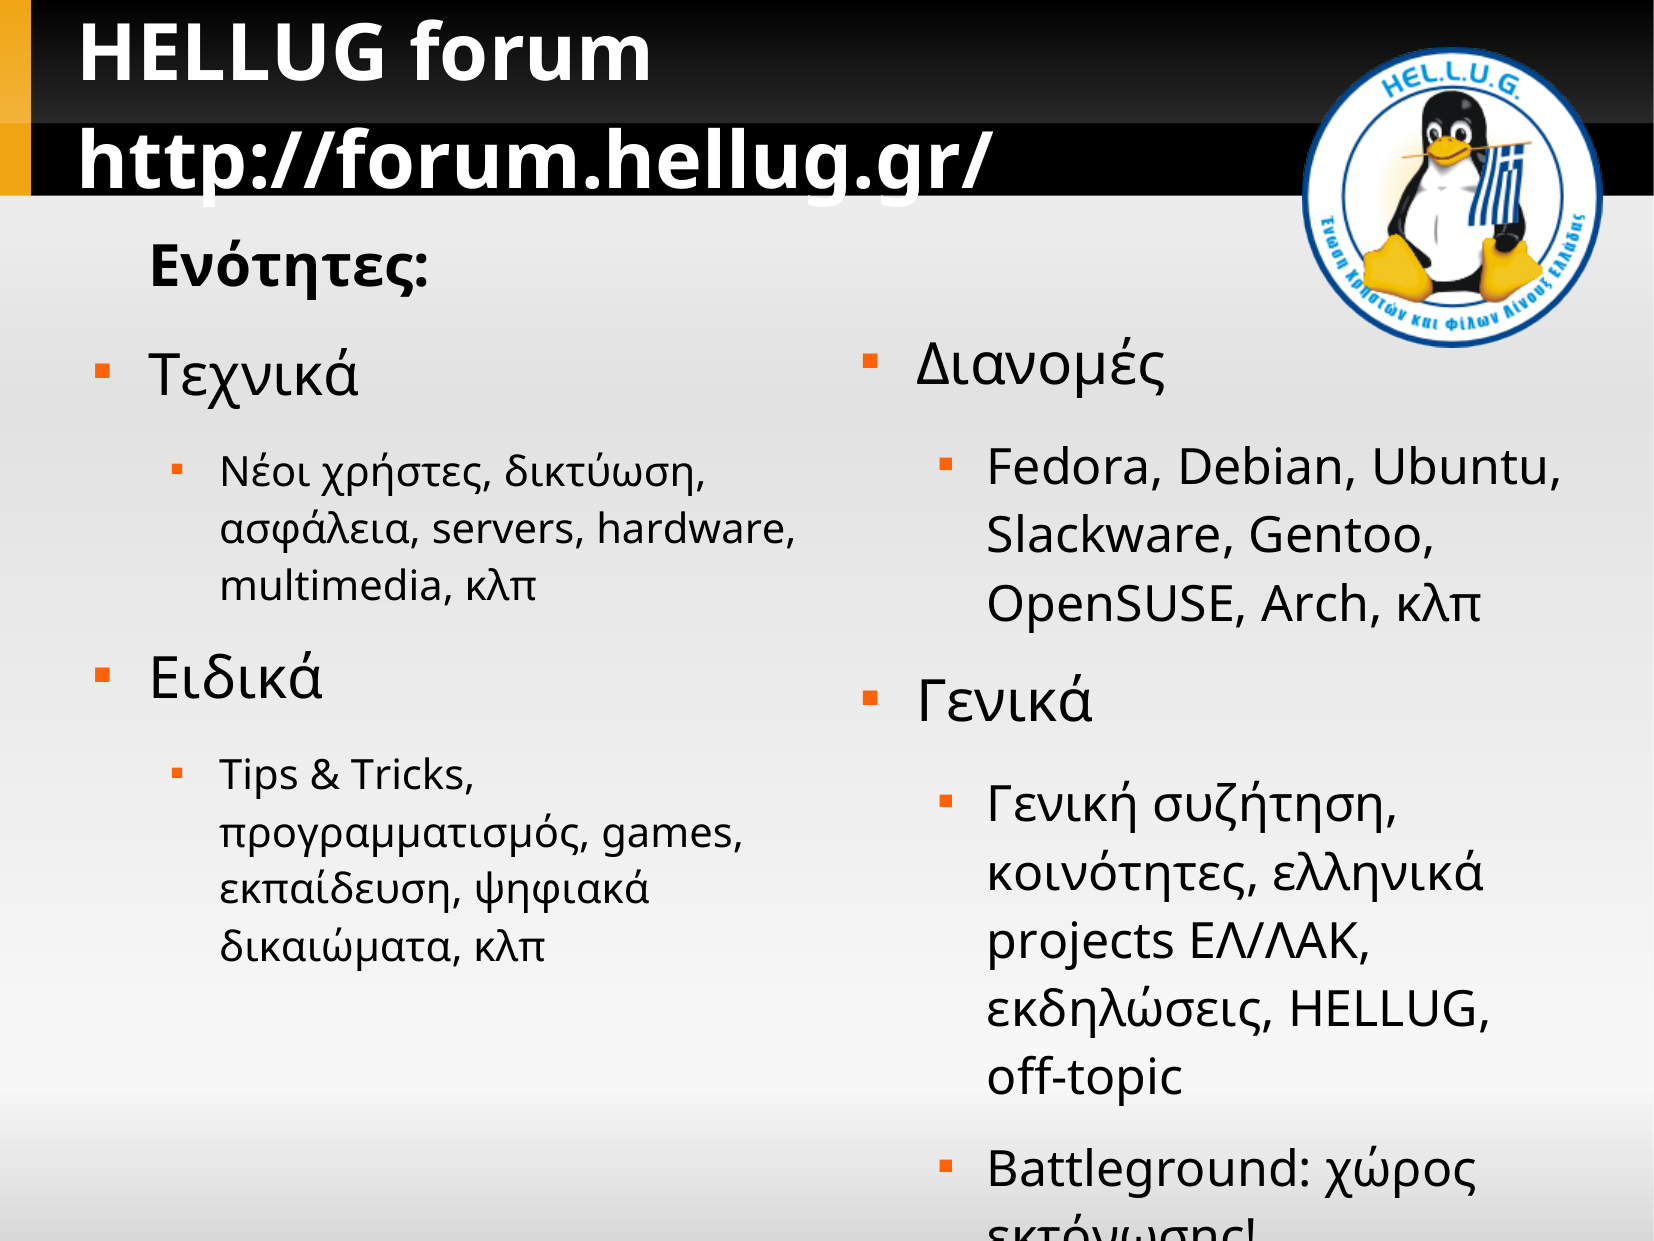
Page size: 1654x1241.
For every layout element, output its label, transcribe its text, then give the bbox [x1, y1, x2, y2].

list Διανομές Fedora, Debian, Ubuntu, Slackware, Gentoo, OpenSUSE, Arch, κλπ Γενικά Γενική συζήτηση, κοινότητες, ελληνικά projects ΕΛ/ΛΑΚ, εκδηλώσεις, HELLUG, off-topic Battleground: χώρος εκτόνωσης! [845, 224, 1572, 1137]
picture [0, 0, 1654, 1241]
picture [1068, 1230, 1084, 1241]
picture [1198, 1230, 1212, 1241]
picture [1165, 1231, 1181, 1241]
list Ενότητες: Τεχνικά Νέοι χρήστες, δικτύωση, ασφάλεια, servers, hardware, multimedia, κλπ Ειδικά Tips & Tricks, προγραμματισμός, games, εκπαίδευση, ψηφιακά δικαιώματα, κλπ [77, 224, 804, 1131]
title HELLUG forum http://forum.hellug.gr/ [76, 0, 1565, 208]
